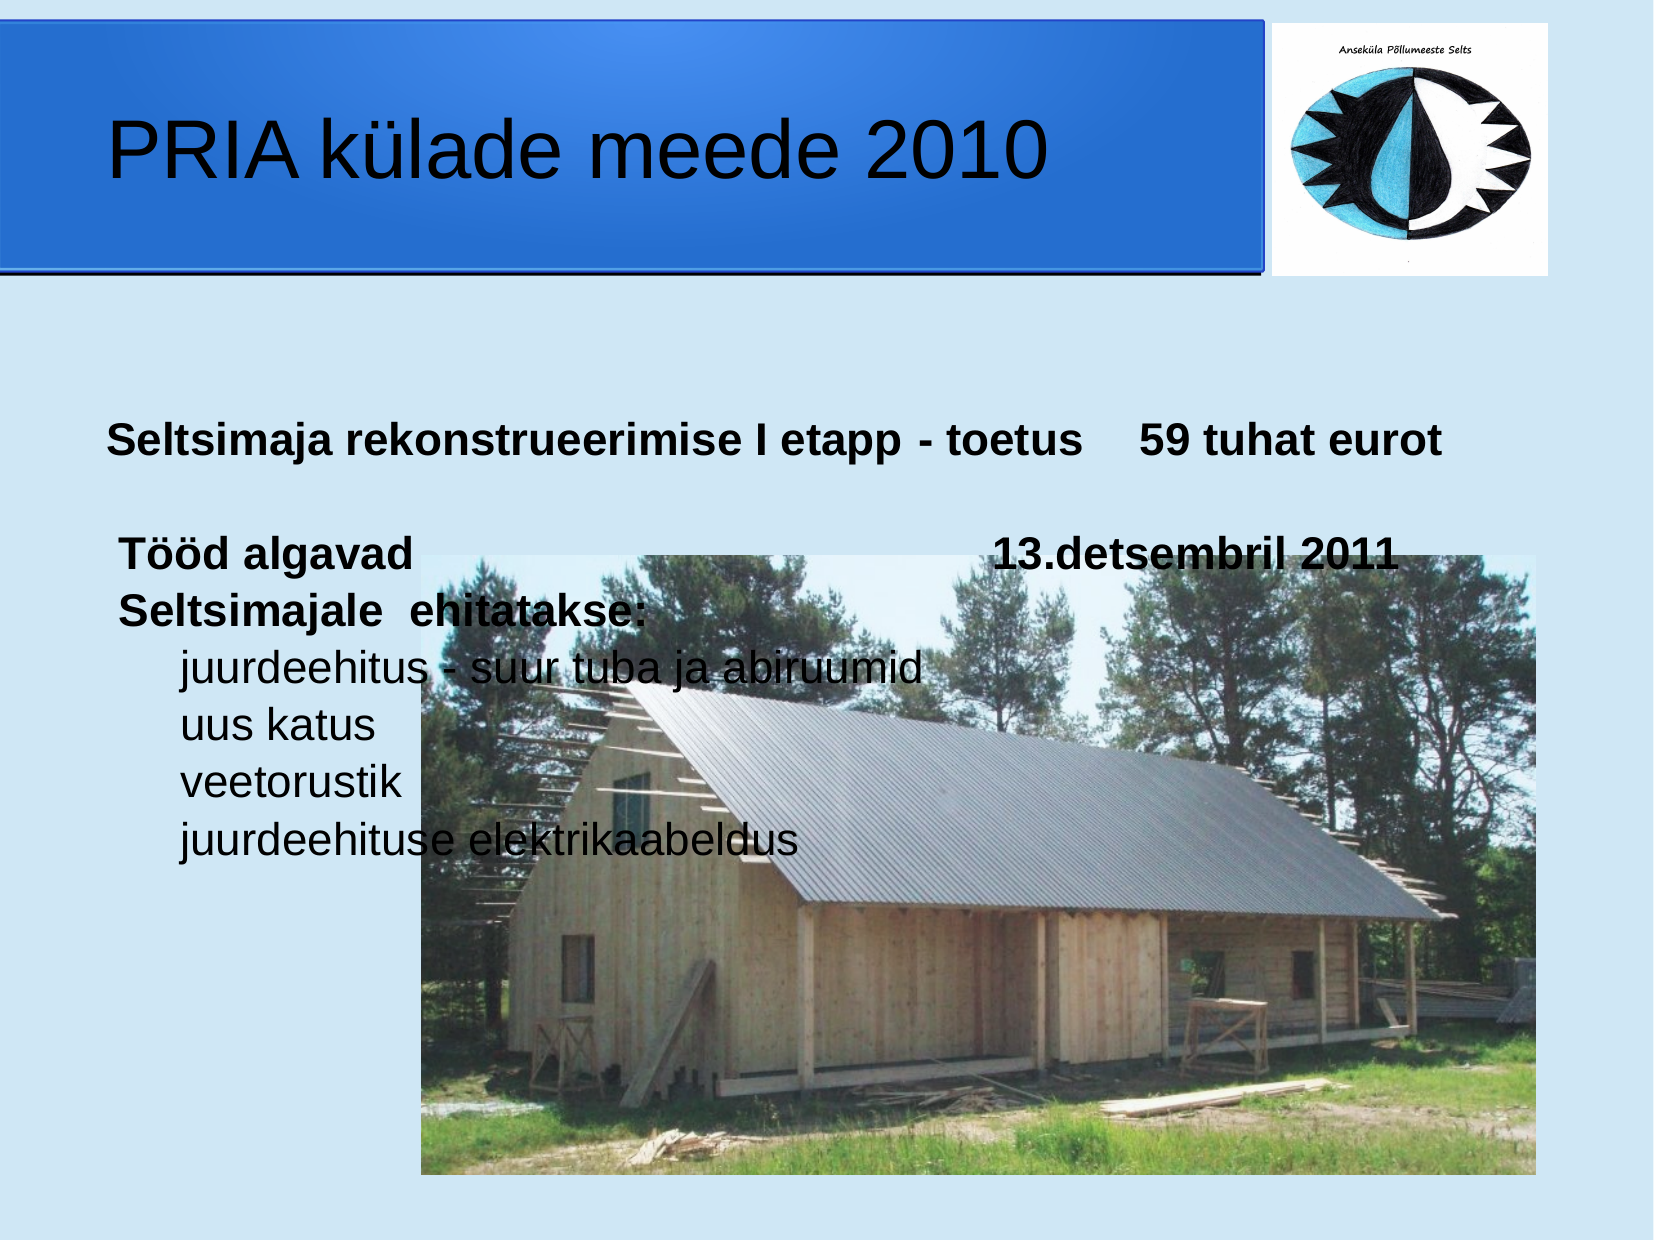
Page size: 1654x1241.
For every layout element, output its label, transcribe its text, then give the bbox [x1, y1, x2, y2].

list Seltsimaja rekonstrueerimise I etapp - toetus 59 tuhat eurot Tööd algavad 13.detsembril 2011 Seltsimajale ehitatakse: juurdeehitus - suur tuba ja abiruumid uus katus veetorustik juurdeehituse elektrikaabeldus [106, 299, 1524, 1019]
picture [421, 555, 1536, 1175]
title PRIA külade meede 2010 [82, 47, 1235, 252]
picture [1272, 23, 1548, 276]
